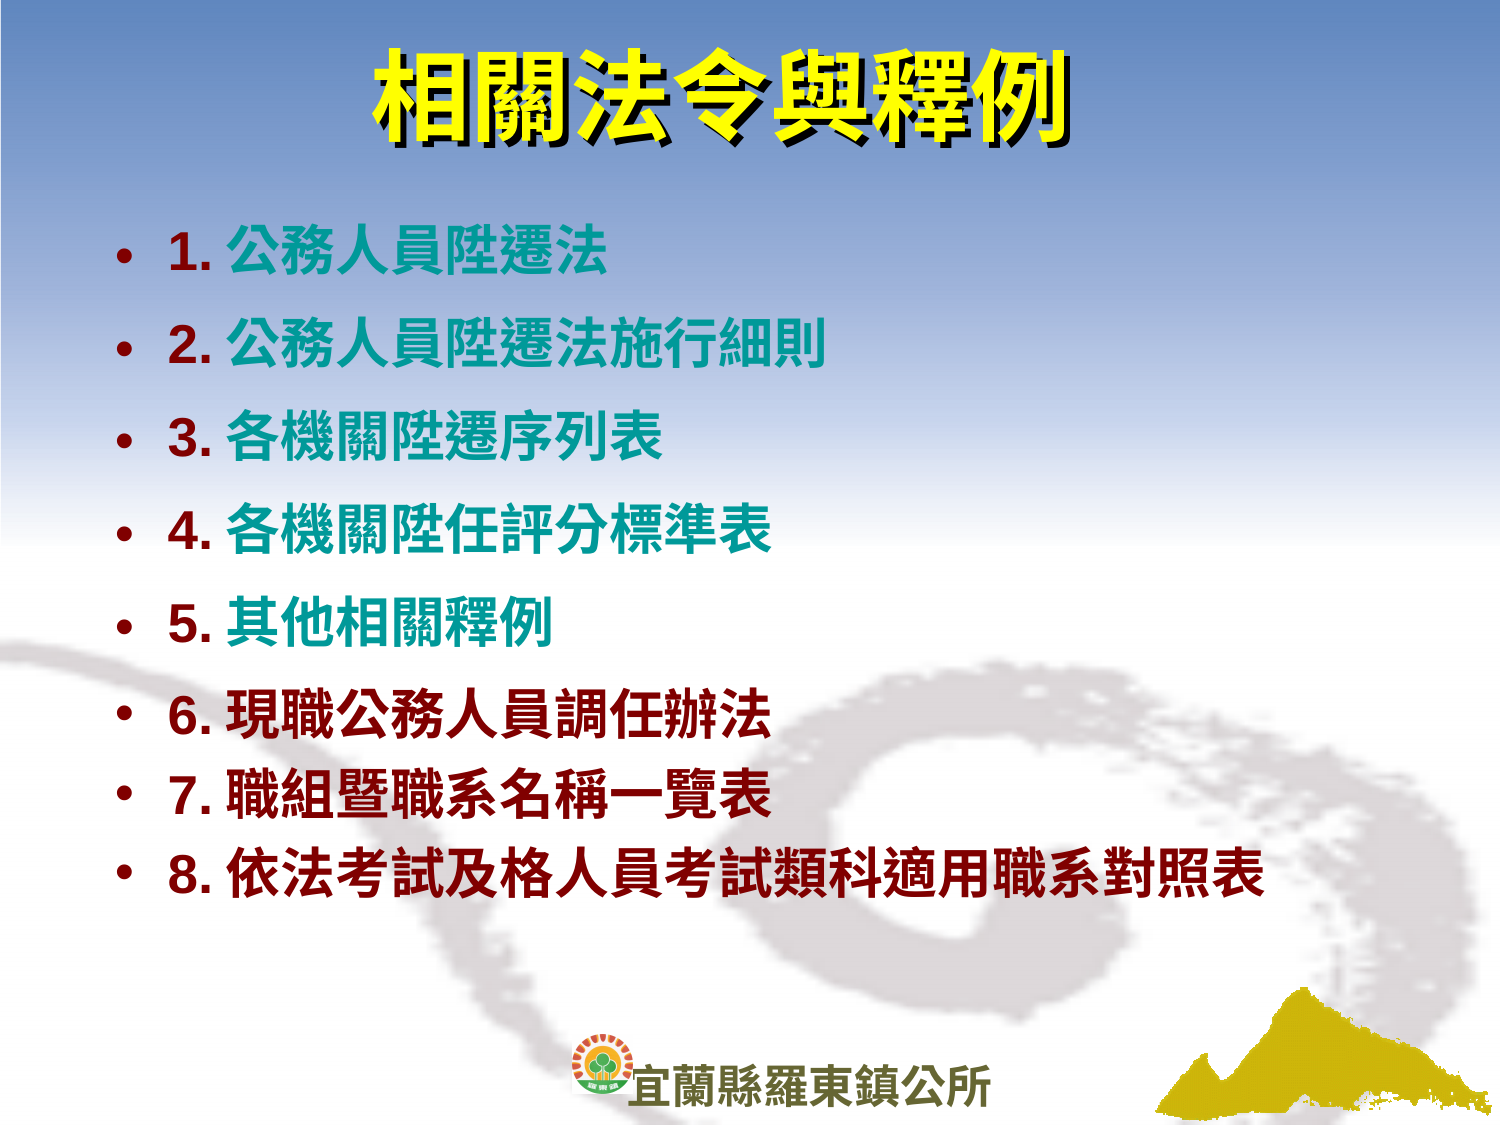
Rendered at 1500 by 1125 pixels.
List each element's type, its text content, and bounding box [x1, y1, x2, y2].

text_box 1.公務人員陞遷法 2.公務人員陞遷法施行細則 3.各機關陞遷序列表 4.各機關陞任評分標準表 5.其他相關釋例 6.現職公務人員調任辦法 7.職組暨職系名稱一覽表 8.依法考試及格人員考試類科適用職系對照表 [100, 208, 1441, 917]
text_box 相關法令與釋例 [41, 0, 1400, 188]
picture [0, 0, 1500, 1125]
